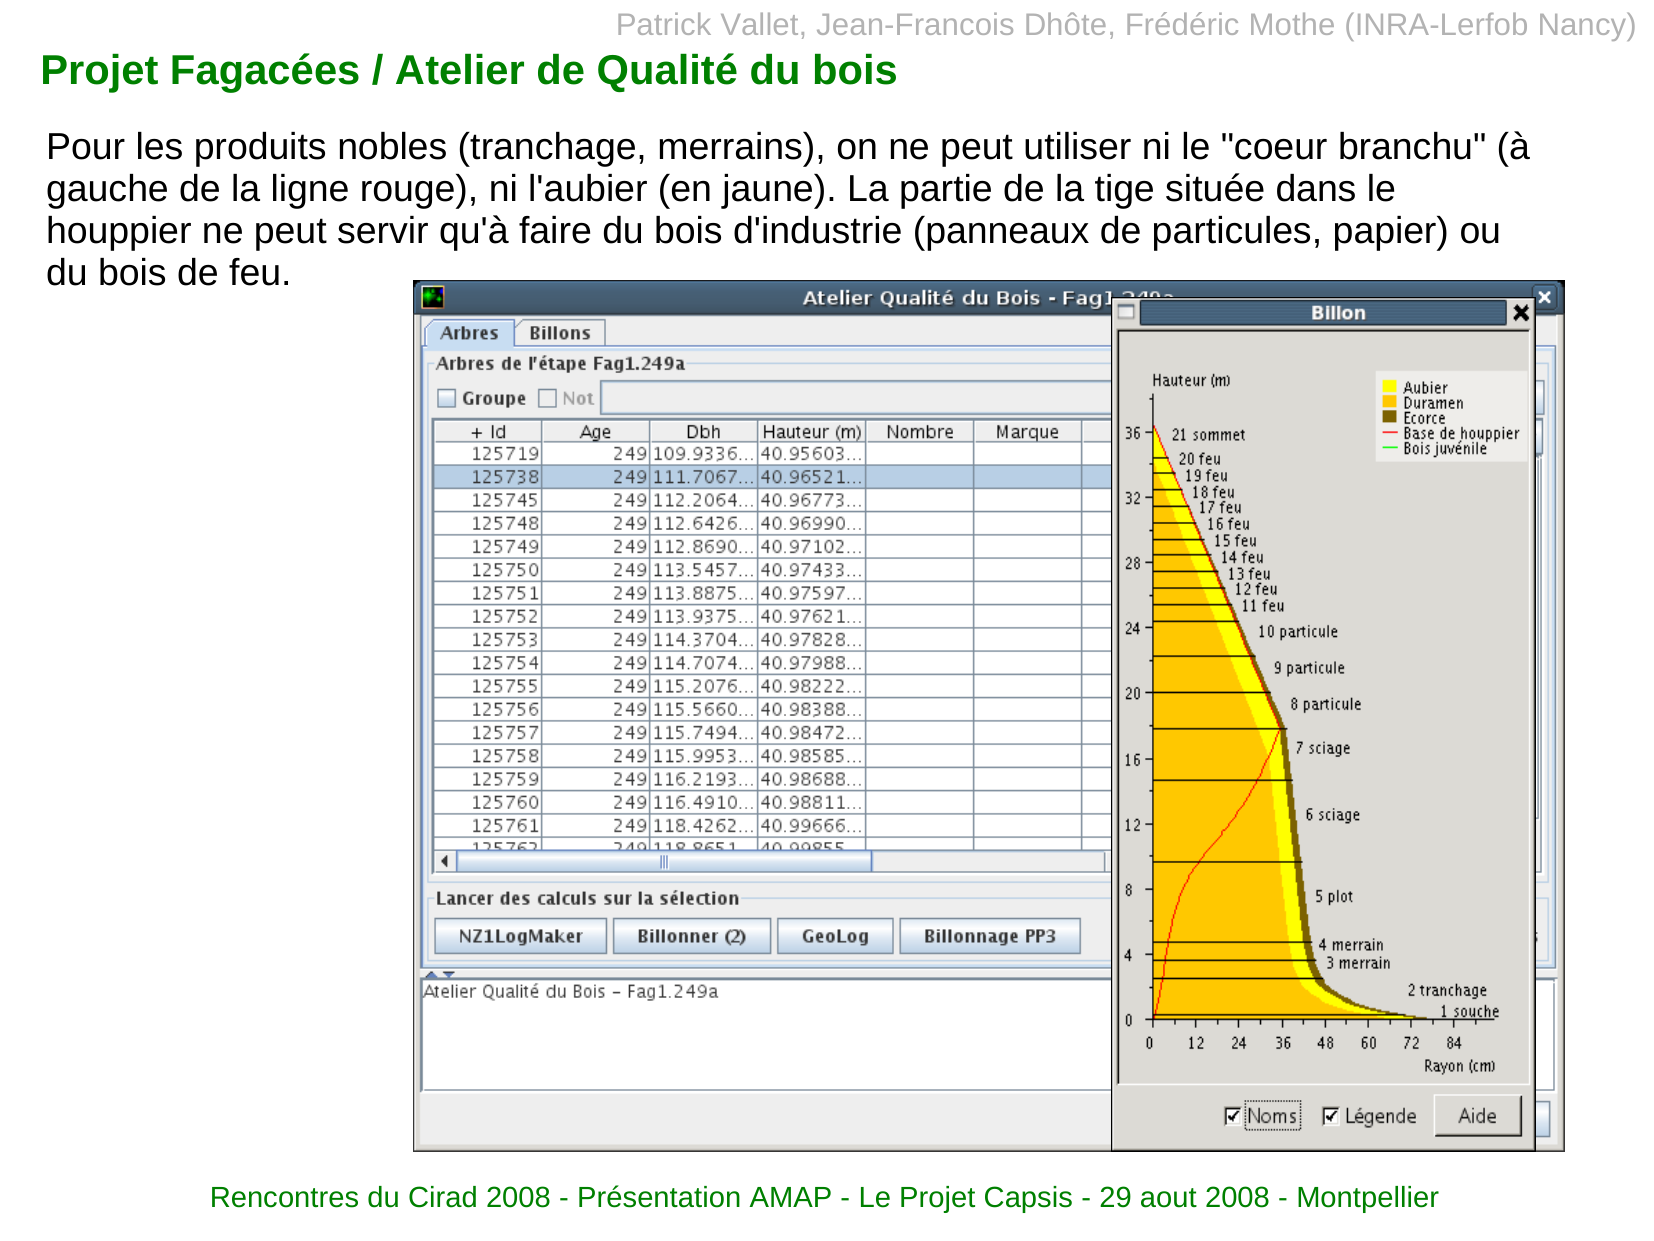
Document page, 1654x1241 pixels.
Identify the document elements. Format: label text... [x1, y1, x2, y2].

text_box Pour les produits nobles (tranchage, merrains), on ne peut utiliser ni le "coeur branchu" (à gauche de la ligne rouge), ni l'aubier (en jaune). La partie de la tige située dans le houppier ne peut servir qu'à faire du bois d'industrie (panneaux de particules, papier) ou du bois de feu. [31, 118, 1565, 366]
text_box Projet Fagacées / Atelier de Qualité du bois [25, 39, 1060, 108]
text_box Patrick Vallet, Jean-Francois Dhôte, Frédéric Mothe (INRA-Lerfob Nancy) [442, 0, 1654, 54]
picture [413, 366, 1565, 1152]
